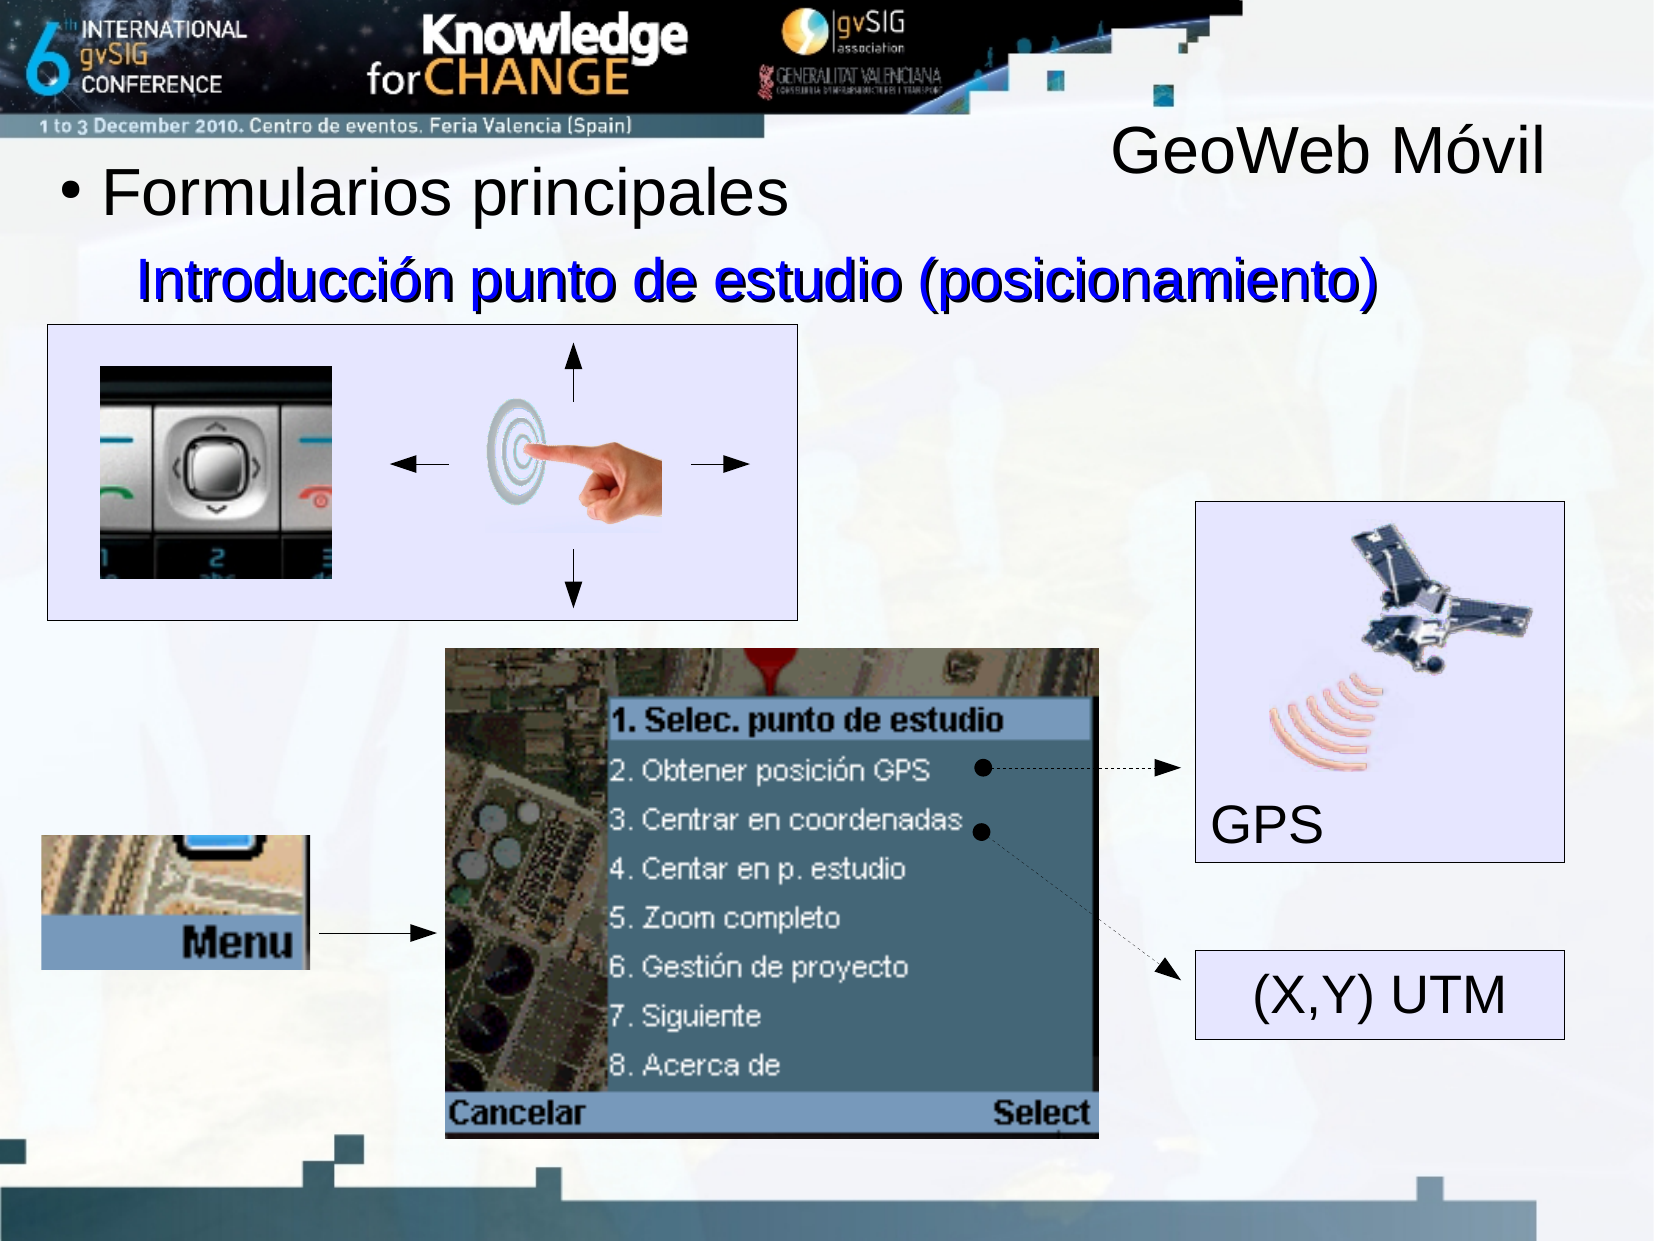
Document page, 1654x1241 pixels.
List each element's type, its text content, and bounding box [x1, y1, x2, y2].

picture [0, 0, 1654, 1241]
title GeoWeb Móvil [1062, 106, 1613, 195]
text_box (X,Y) UTM [1195, 950, 1565, 1040]
title Formularios principales [59, 147, 798, 237]
text_box GPS [1195, 501, 1565, 863]
text_box Introducción punto de estudio (posicionamiento) [64, 246, 1625, 312]
text_box [47, 324, 798, 621]
